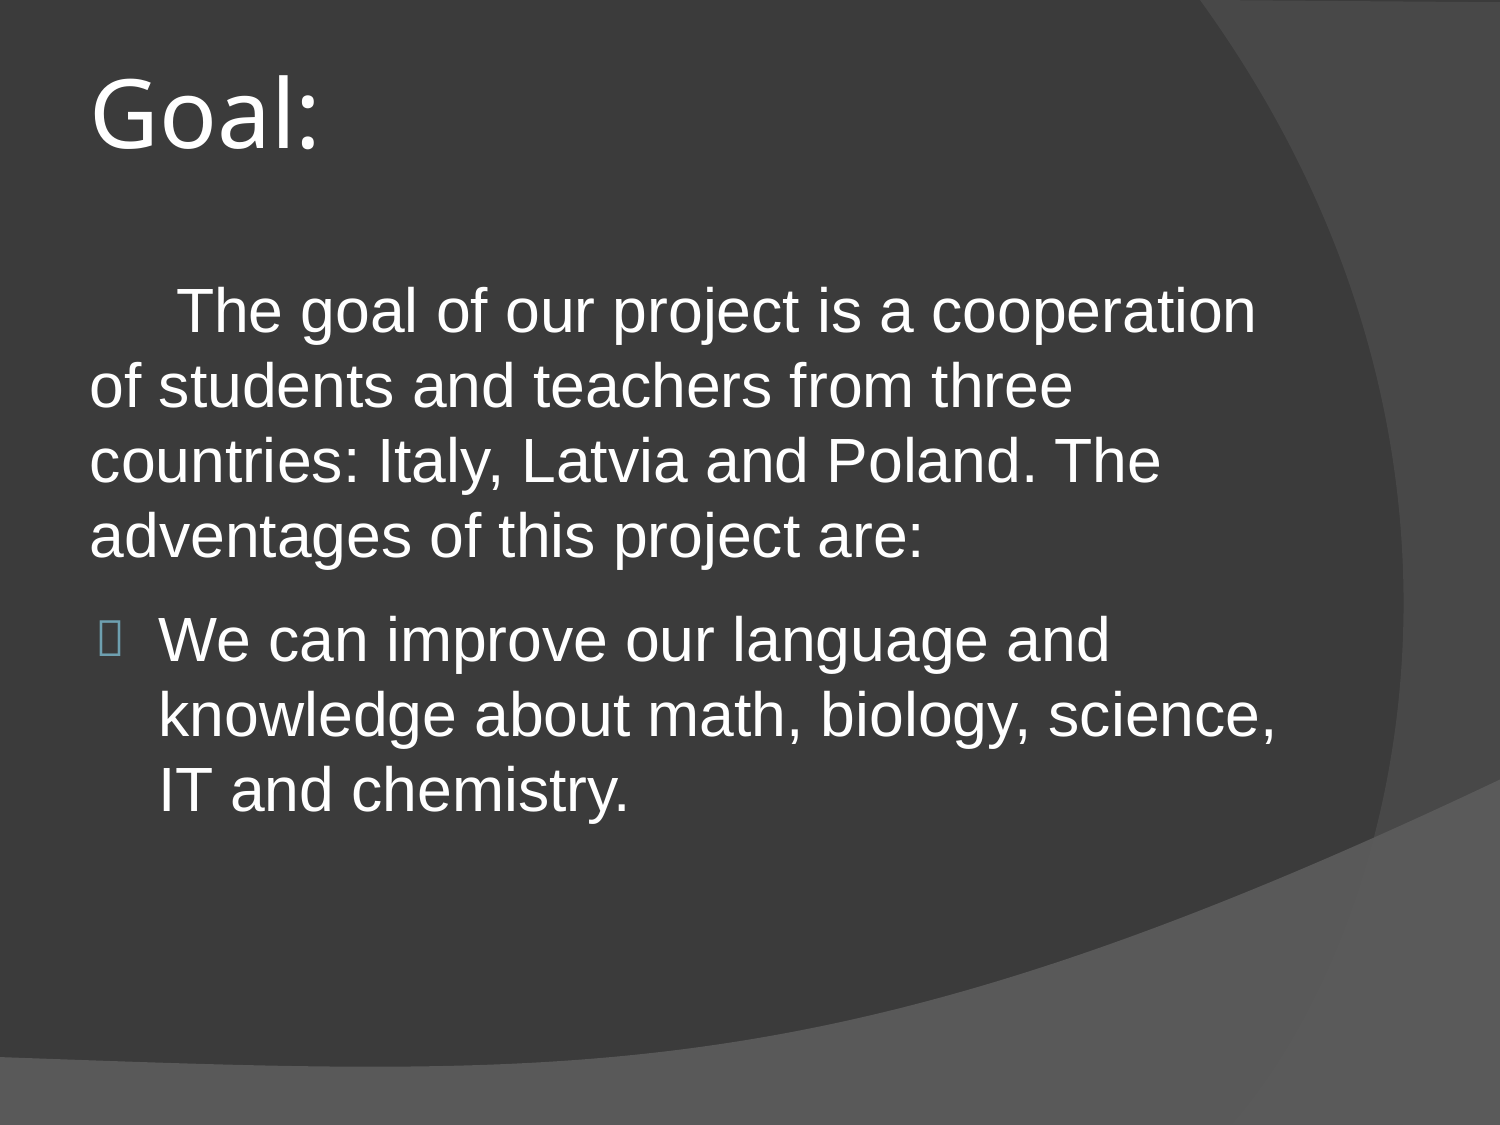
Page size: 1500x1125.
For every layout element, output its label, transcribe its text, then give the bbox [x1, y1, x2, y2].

title Goal: [75, 45, 1300, 233]
list The goal of our project is a cooperation of students and teachers from three countries: Italy, Latvia and Poland. The adventages of this project are: We can improve our language and knowledge about math, biology, science, IT and chemistry. [75, 262, 1300, 1005]
